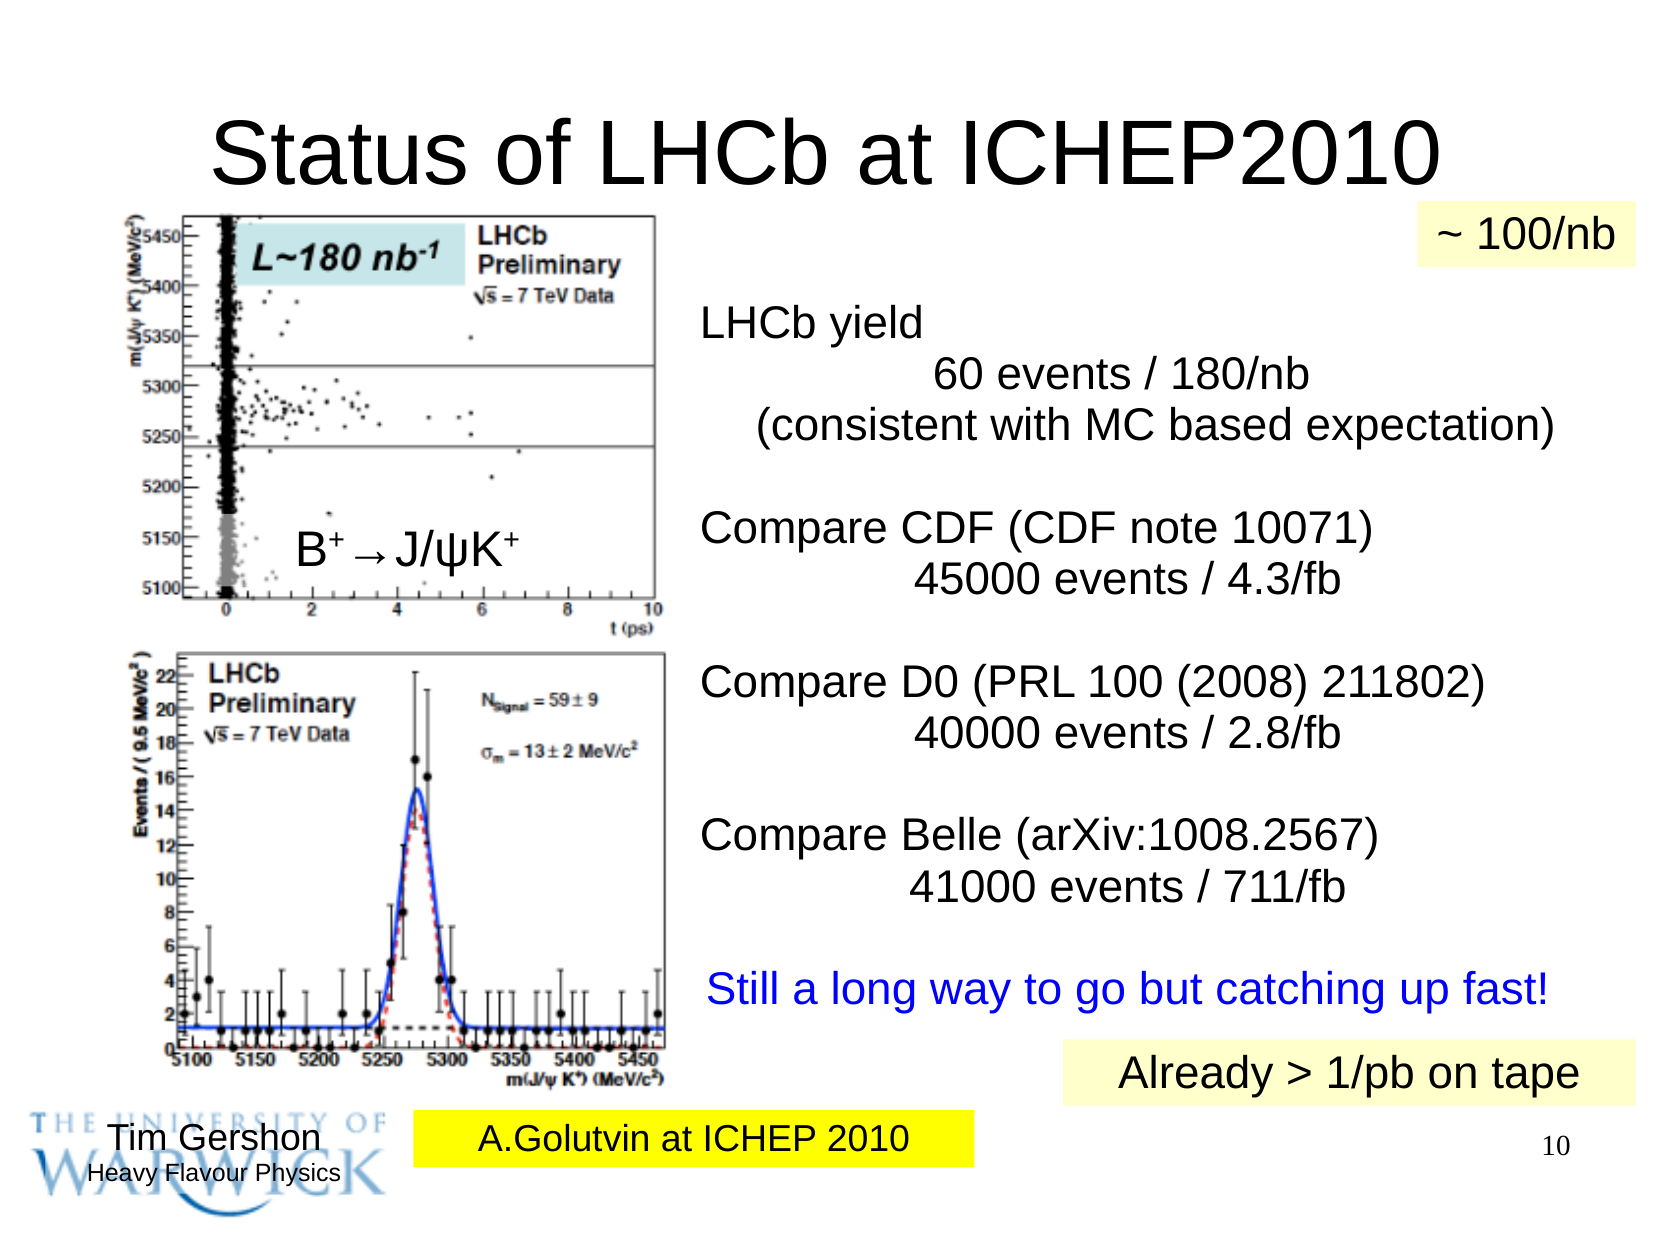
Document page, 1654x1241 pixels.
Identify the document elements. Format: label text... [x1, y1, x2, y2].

title Status of LHCb at ICHEP2010 [82, 49, 1571, 257]
picture [94, 202, 680, 1102]
text_box Already > 1/pb on tape [1062, 1039, 1636, 1106]
text_box B+→J/ψK+ [200, 513, 615, 587]
picture [19, 1106, 406, 1232]
text_box Tim Gershon Heavy Flavour Physics [45, 1108, 383, 1194]
text_box LHCb yield 60 events / 180/nb (consistent with MC based expectation) Compare CDF (CDF note 10071) 45000 events / 4.3/fb Compare D0 (PRL 100 (2008) 211802) 40000 events / 2.8/fb Compare Belle (arXiv:1008.2567) 41000 events / 711/fb Still a long way to go but catching up fast! [685, 289, 1571, 1022]
text_box ~ 100/nb [1417, 200, 1636, 267]
text_box A.Golutvin at ICHEP 2010 [413, 1110, 975, 1168]
